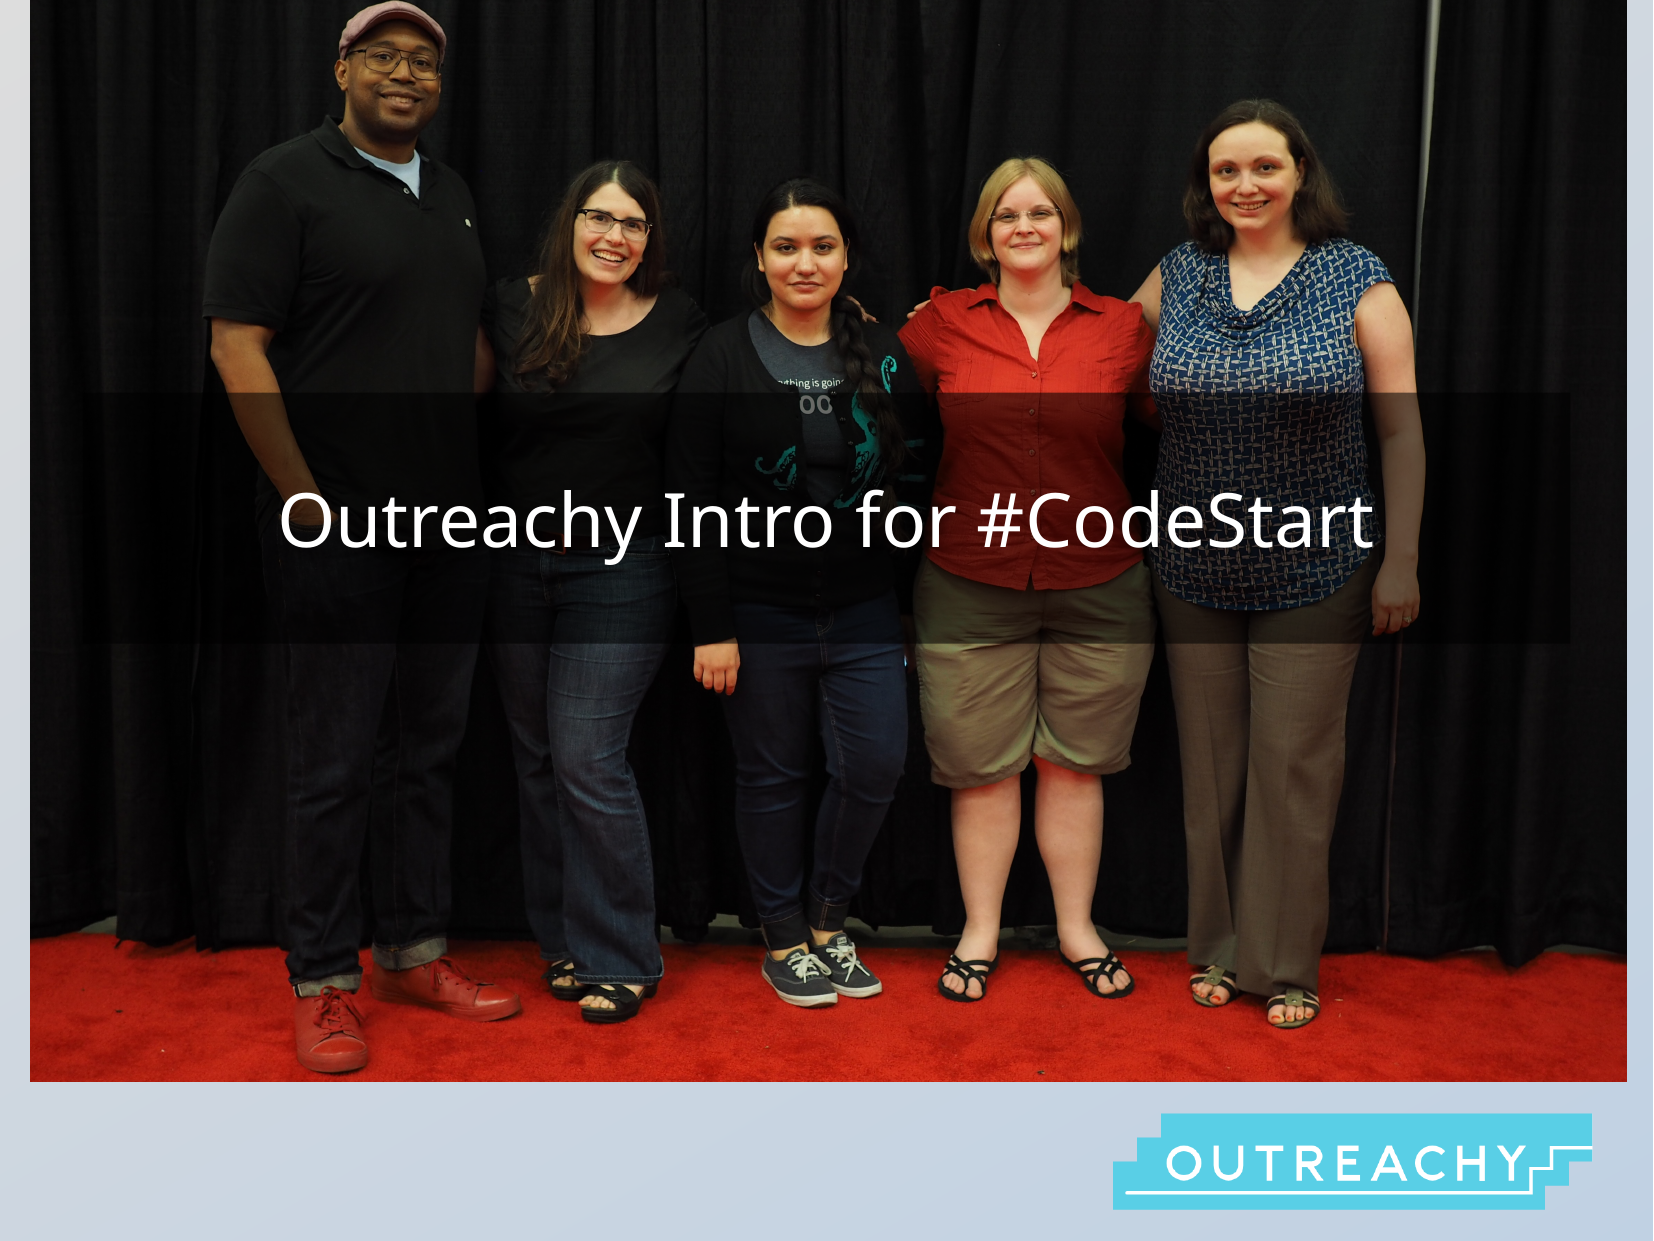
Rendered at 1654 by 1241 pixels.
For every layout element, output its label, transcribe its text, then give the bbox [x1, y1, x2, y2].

picture [1112, 1112, 1593, 1210]
picture [30, 0, 1627, 1082]
subtitle Outreachy Intro for #CodeStart [82, 392, 1571, 644]
